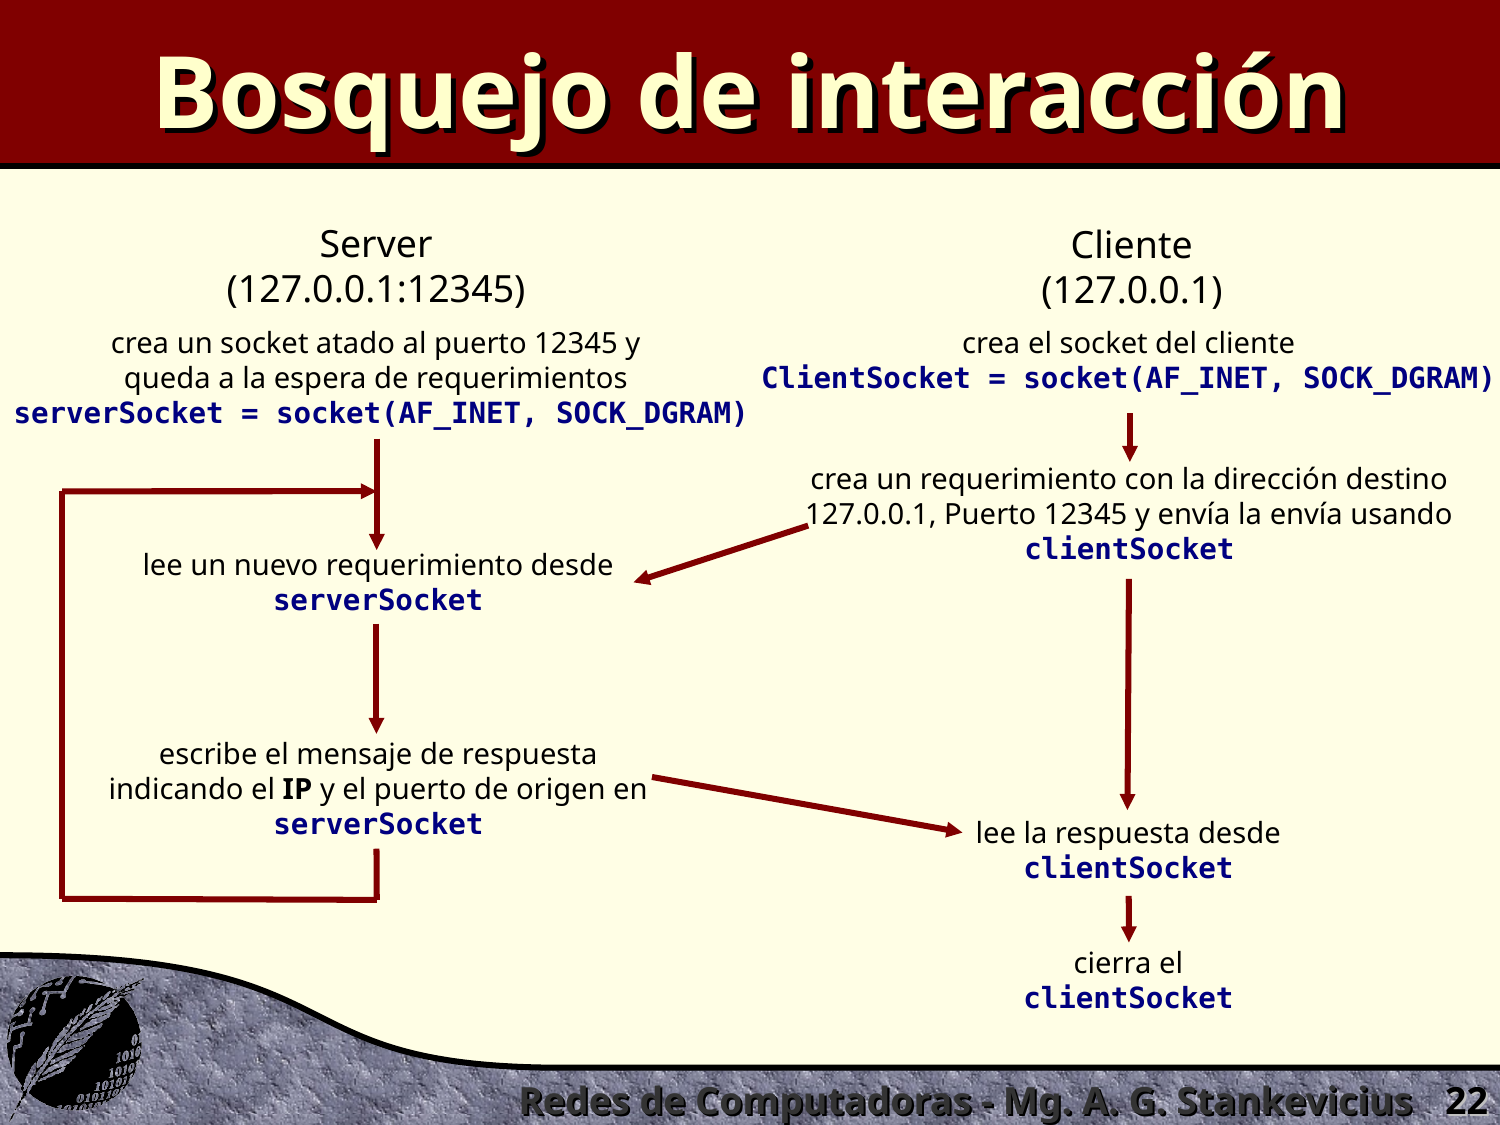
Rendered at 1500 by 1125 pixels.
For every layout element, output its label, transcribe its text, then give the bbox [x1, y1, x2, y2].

text_box escribe el mensaje de respuesta indicando el IP y el puerto de origen en serverSocket [93, 727, 663, 848]
text_box lee la respuesta desde clientSocket [960, 806, 1296, 893]
text_box Cliente (127.0.0.1) [1026, 213, 1238, 316]
text_box crea un socket atado al puerto 12345 y queda a la espera de requerimientos serverSocket = socket(AF_INET, SOCK_DGRAM) [0, 316, 764, 438]
title Bosquejo de interacción [15, 5, 1485, 160]
text_box cierra el clientSocket [1008, 936, 1249, 1023]
text_box lee un nuevo requerimiento desde serverSocket [127, 538, 629, 625]
text_box Server (127.0.0.1:12345) [211, 212, 541, 319]
text_box crea un requerimiento con la dirección destino 127.0.0.1, Puerto 12345 y envía la envía usando clientSocket [790, 452, 1469, 574]
picture [790, 1100, 795, 1110]
text_box crea el socket del cliente ClientSocket = socket(AF_INET, SOCK_DGRAM) [746, 316, 1500, 402]
picture [0, 959, 1500, 1125]
picture [1047, 1100, 1054, 1110]
